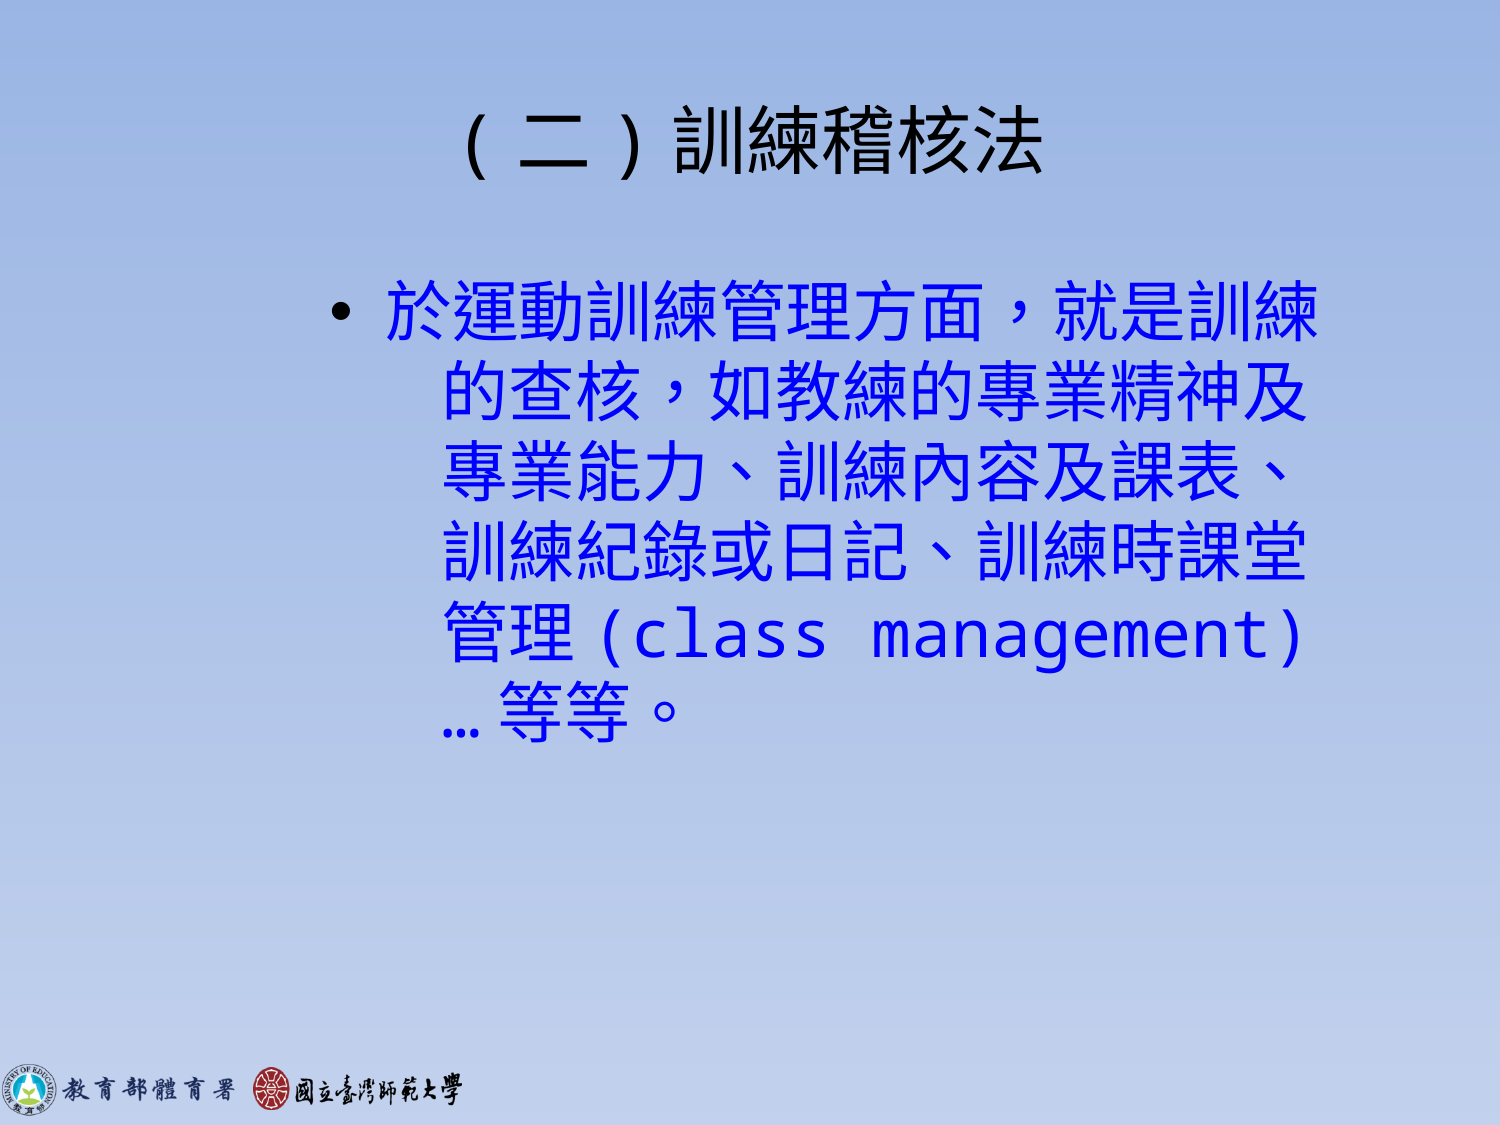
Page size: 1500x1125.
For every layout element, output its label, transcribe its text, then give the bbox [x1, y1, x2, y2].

title (二)訓練稽核法 [75, 45, 1426, 233]
list 於運動訓練管理方面，就是訓練的查核，如教練的專業精神及專業能力、訓練內容及課表、訓練紀錄或日記、訓練時課堂管理(class management)…等等。 [314, 262, 1352, 817]
